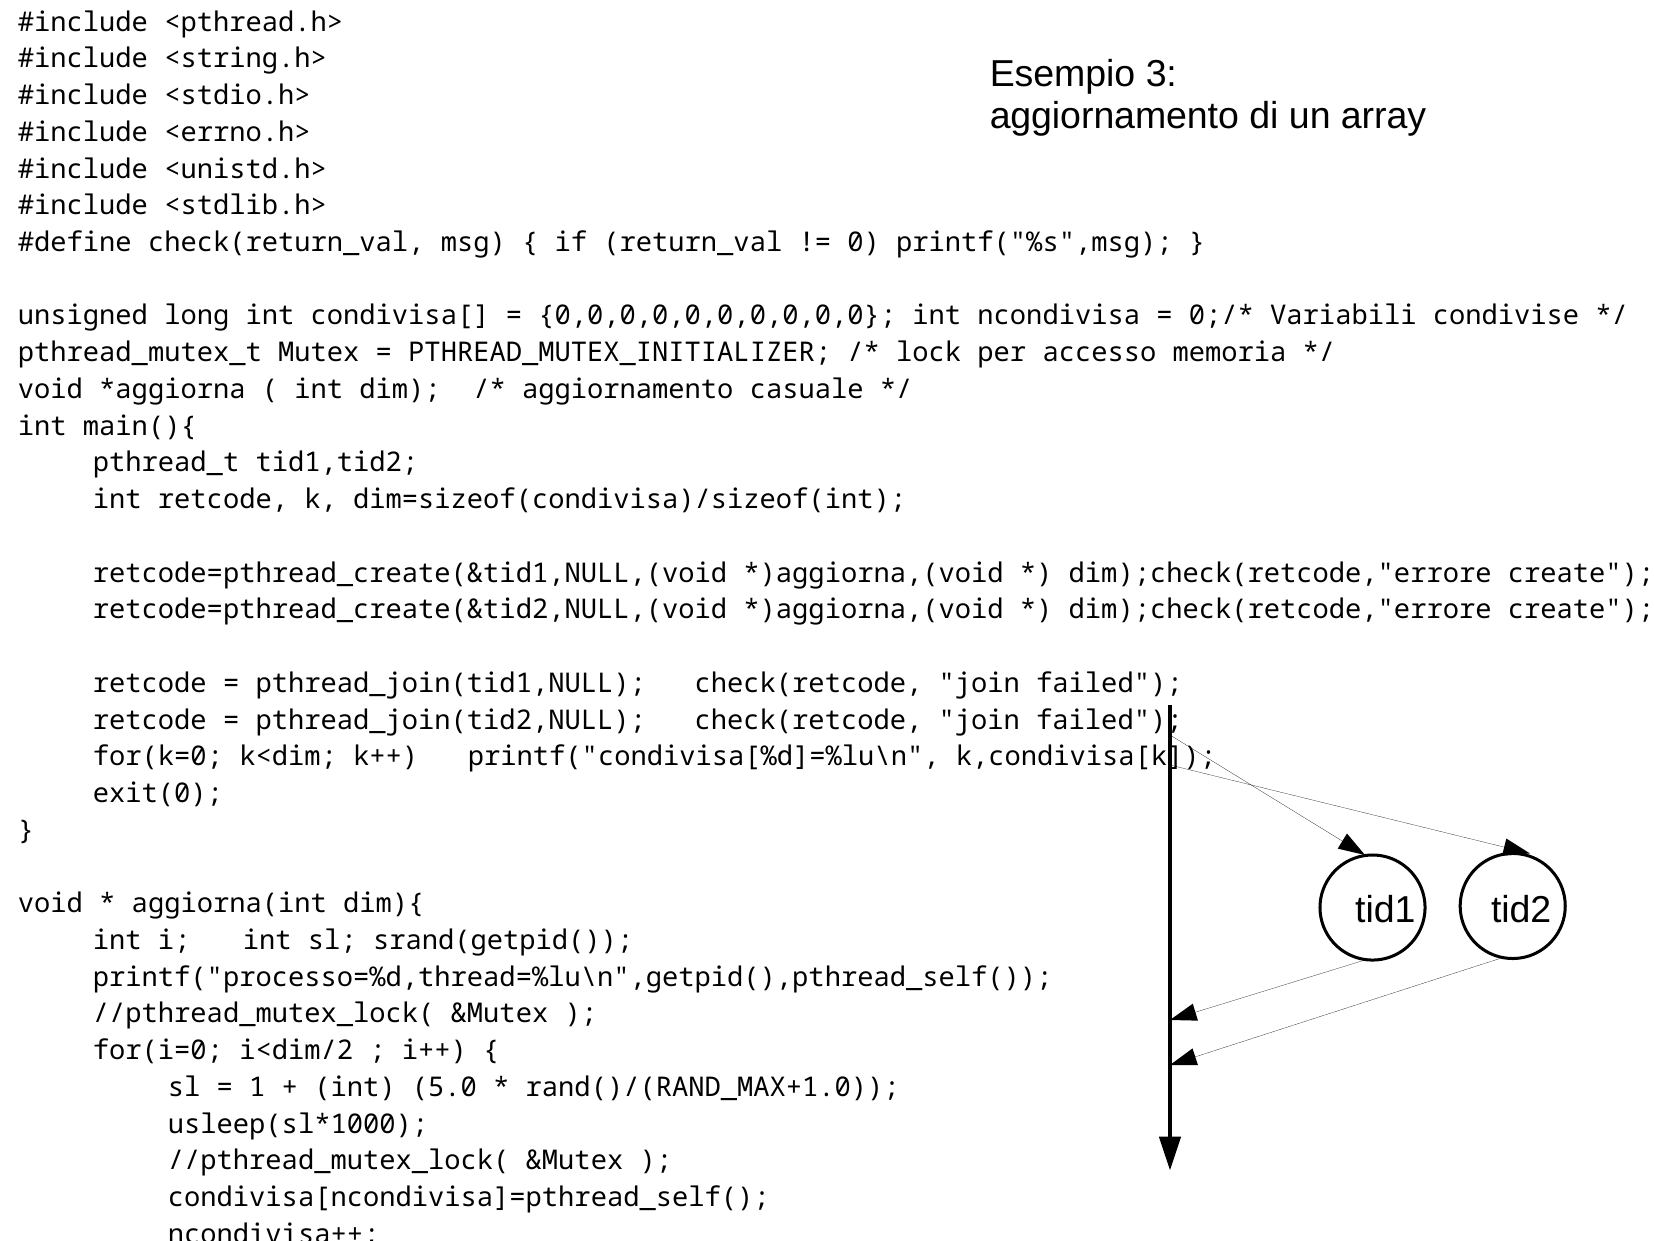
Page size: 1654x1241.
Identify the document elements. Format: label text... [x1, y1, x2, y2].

text_box tid2 [1476, 880, 1597, 938]
text_box tid1 [1340, 880, 1461, 938]
text_box Esempio 3: aggiornamento di un array [975, 45, 1486, 144]
text_box #include <pthread.h> #include <string.h> #include <stdio.h> #include <errno.h> #include <unistd.h> #include <stdlib.h> #define check(return_val, msg) { if (return_val != 0) printf("%s",msg); } unsigned long int condivisa[] = {0,0,0,0,0,0,0,0,0,0}; int ncondivisa = 0;/* Variabili condivise */ pthread_mutex_t Mutex = PTHREAD_MUTEX_INITIALIZER; /* lock per accesso memoria */ void *aggiorna ( int dim); /* aggiornamento casuale */ int main(){ pthread_t tid1,tid2; int retcode, k, dim=sizeof(condivisa)/sizeof(int); retcode=pthread_create(&tid1,NULL,(void *)aggiorna,(void *) dim);check(retcode,"errore create"); retcode=pthread_create(&tid2,NULL,(void *)aggiorna,(void *) dim);check(retcode,"errore create"); retcode = pthread_join(tid1,NULL); check(retcode, "join failed"); retcode = pthread_join(tid2,NULL); check(retcode, "join failed"); for(k=0; k<dim; k++) printf("condivisa[%d]=%lu\n", k,condivisa[k]); exit(0); } void * aggiorna(int dim){ int i; int sl; srand(getpid()); printf("processo=%d,thread=%lu\n",getpid(),pthread_self()); //pthread_mutex_lock( &Mutex ); for(i=0; i<dim/2 ; i++) { sl = 1 + (int) (5.0 * rand()/(RAND_MAX+1.0)); usleep(sl*1000); //pthread_mutex_lock( &Mutex ); condivisa[ncondivisa]=pthread_self(); ncondivisa++; //pthread_mutex_unlock( &Mutex ); } //pthread_mutex_unlock( &Mutex ); return( (void *) NULL); } [3, 0, 1654, 1241]
